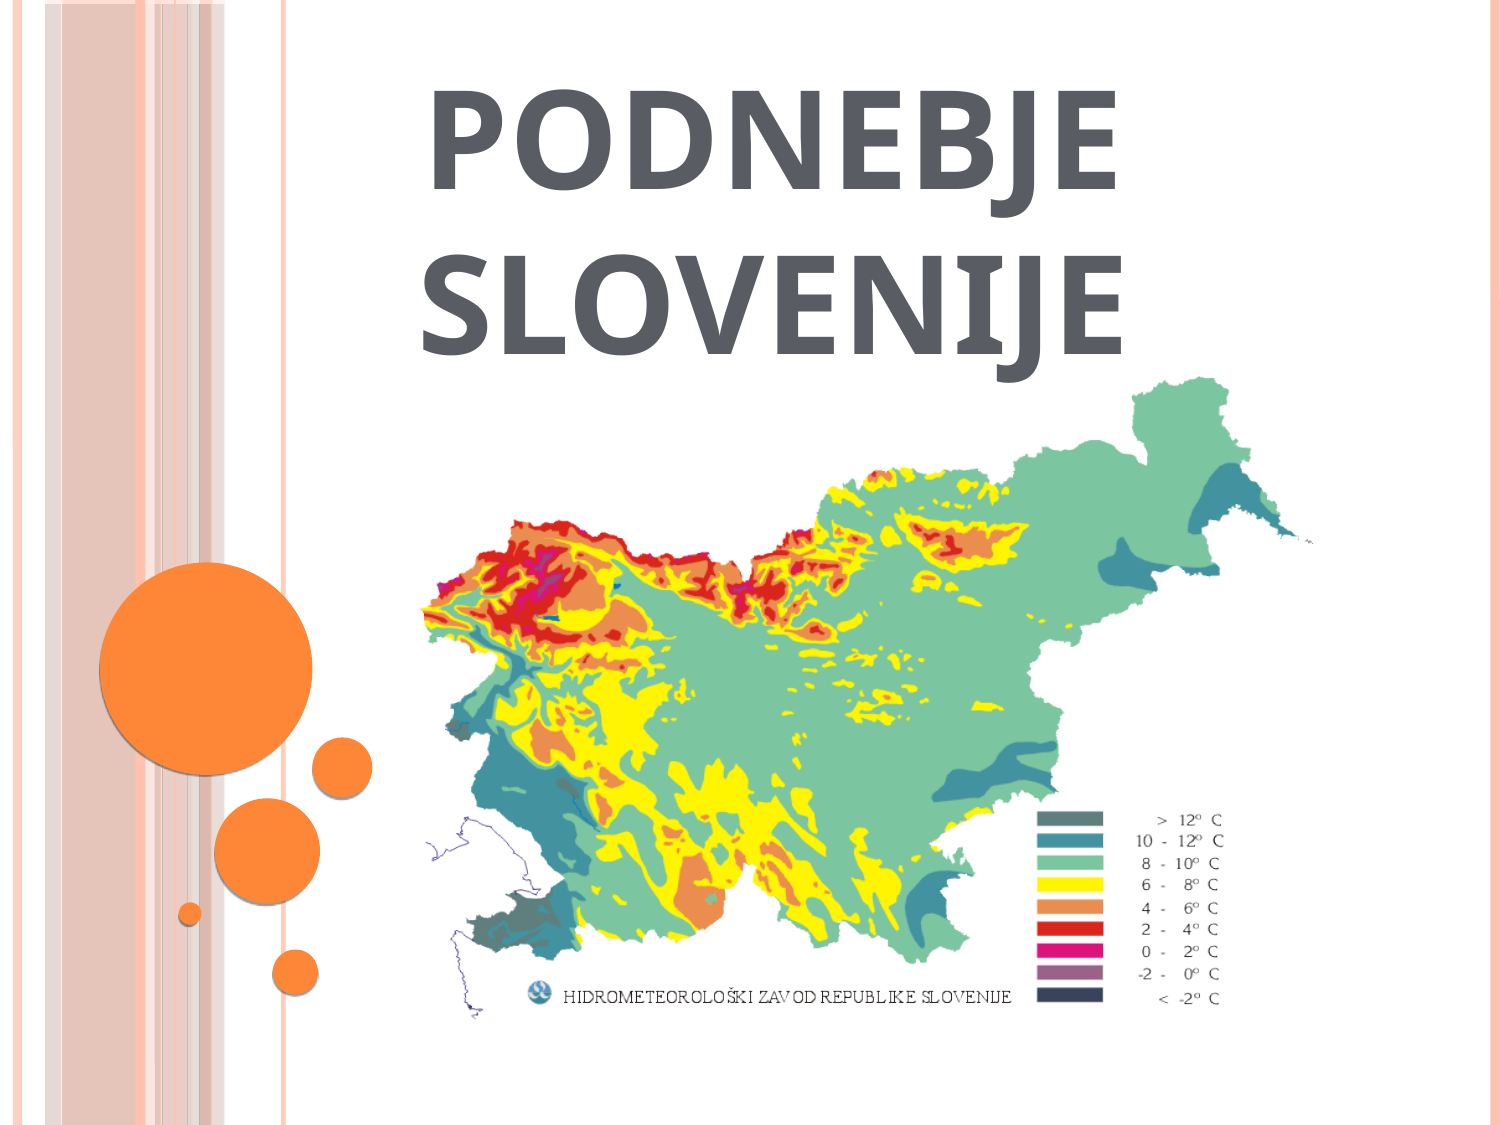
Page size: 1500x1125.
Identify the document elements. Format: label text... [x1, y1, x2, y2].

title PODNEBJE SLOVENIJE [88, 113, 1459, 390]
picture [419, 373, 1323, 1028]
